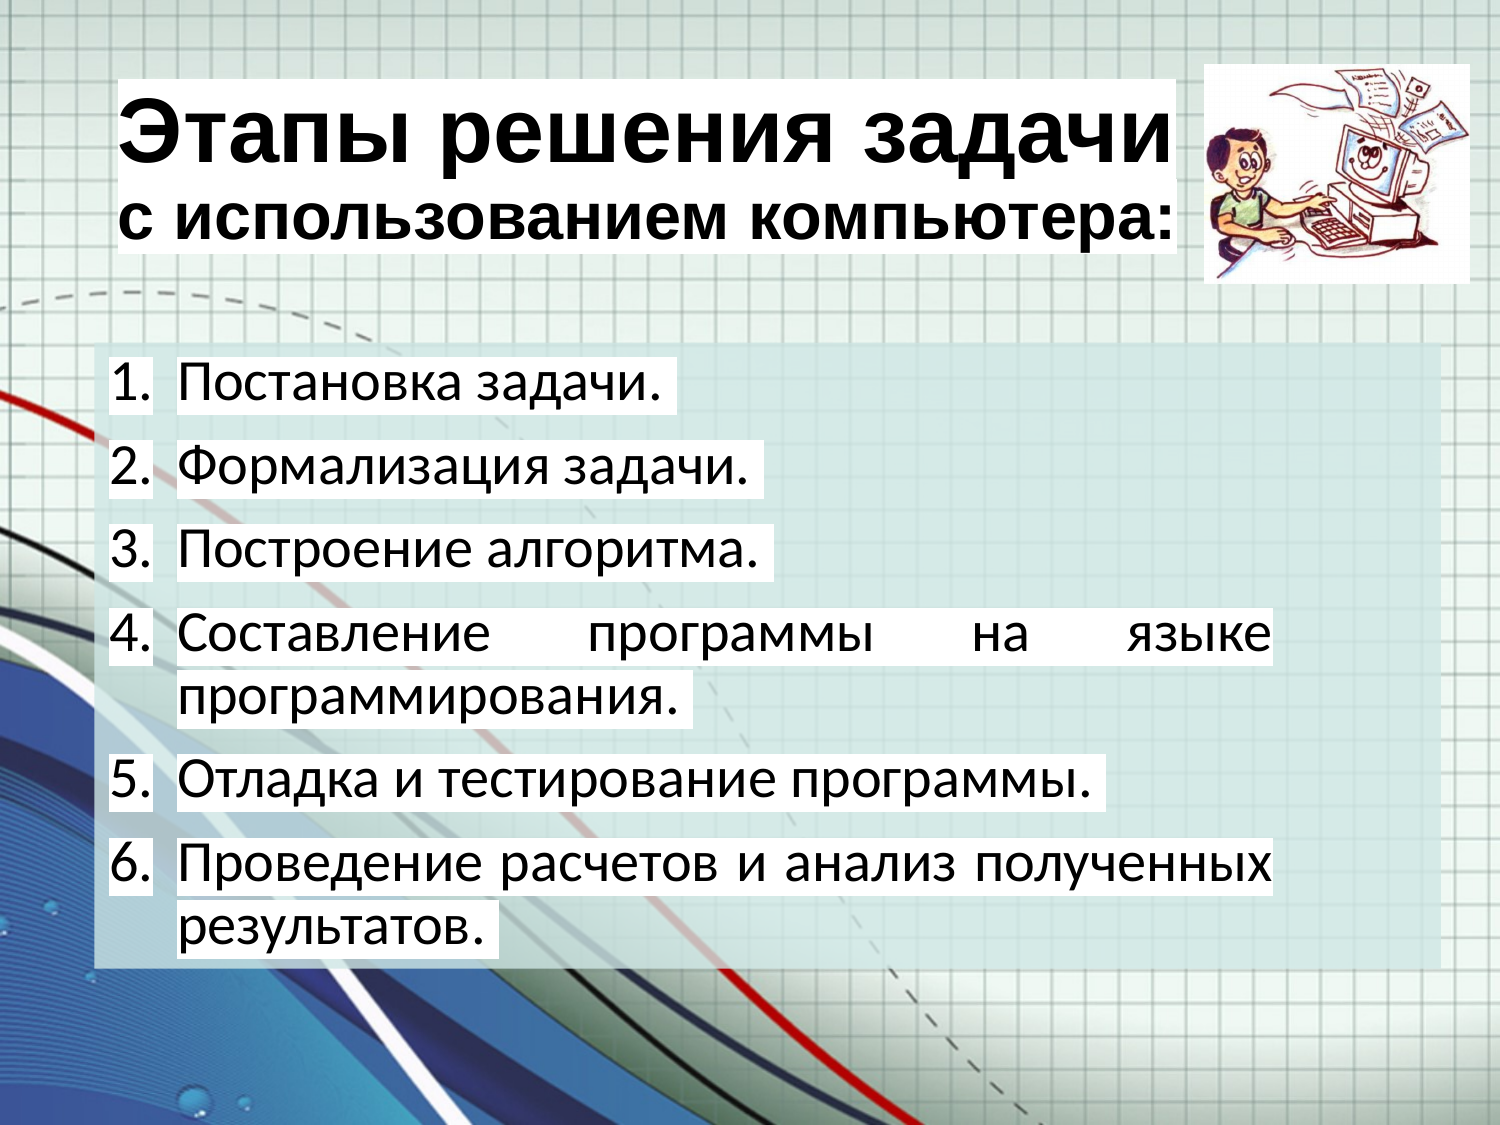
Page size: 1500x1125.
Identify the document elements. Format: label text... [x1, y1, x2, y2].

list Постановка задачи. Формализация задачи. Построение алгоритма. Составление программы на языке программирования. Отладка и тестирование программы. Проведение расчетов и анализ полученных результатов. [94, 342, 1441, 969]
picture [0, 0, 1500, 1125]
title Этапы решения задачи с использованием компьютера: [103, 59, 1397, 278]
